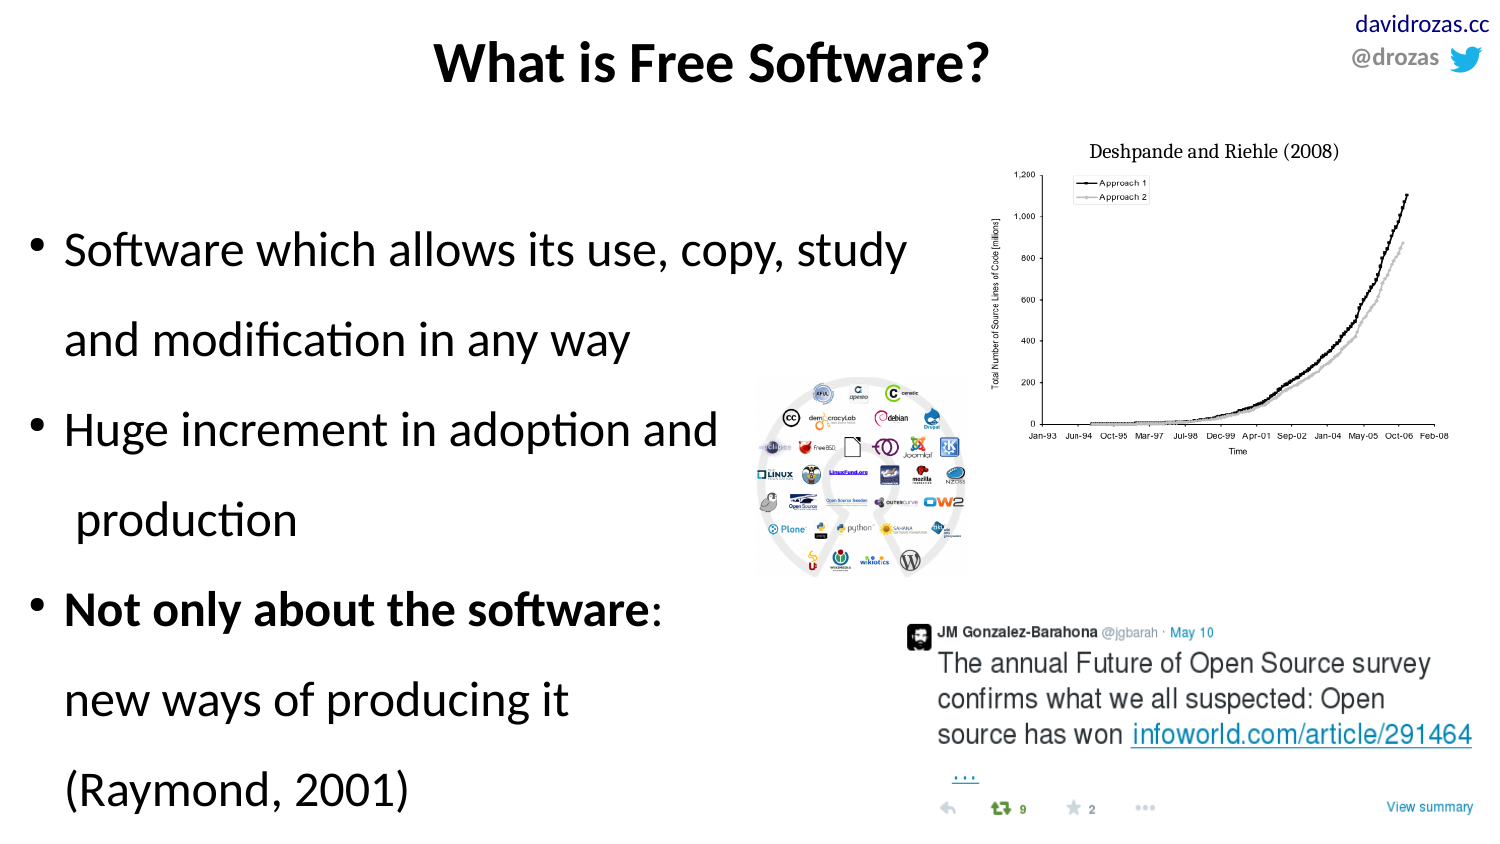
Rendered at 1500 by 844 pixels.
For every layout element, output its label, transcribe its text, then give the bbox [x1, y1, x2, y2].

subtitle Software which allows its use, copy, study and modification in any way Huge increment in adoption and production Not only about the software: new ways of producing it (Raymond, 2001) [15, 180, 993, 826]
title What is Free Software? [60, 15, 1366, 104]
picture [1443, 46, 1489, 82]
picture [897, 614, 1480, 825]
text_box @drozas [1330, 37, 1443, 73]
text_box davidrozas.cc [1340, 5, 1500, 46]
picture [980, 148, 1465, 461]
picture [755, 377, 969, 579]
text_box Deshpande and Riehle (2008) [1074, 132, 1465, 201]
